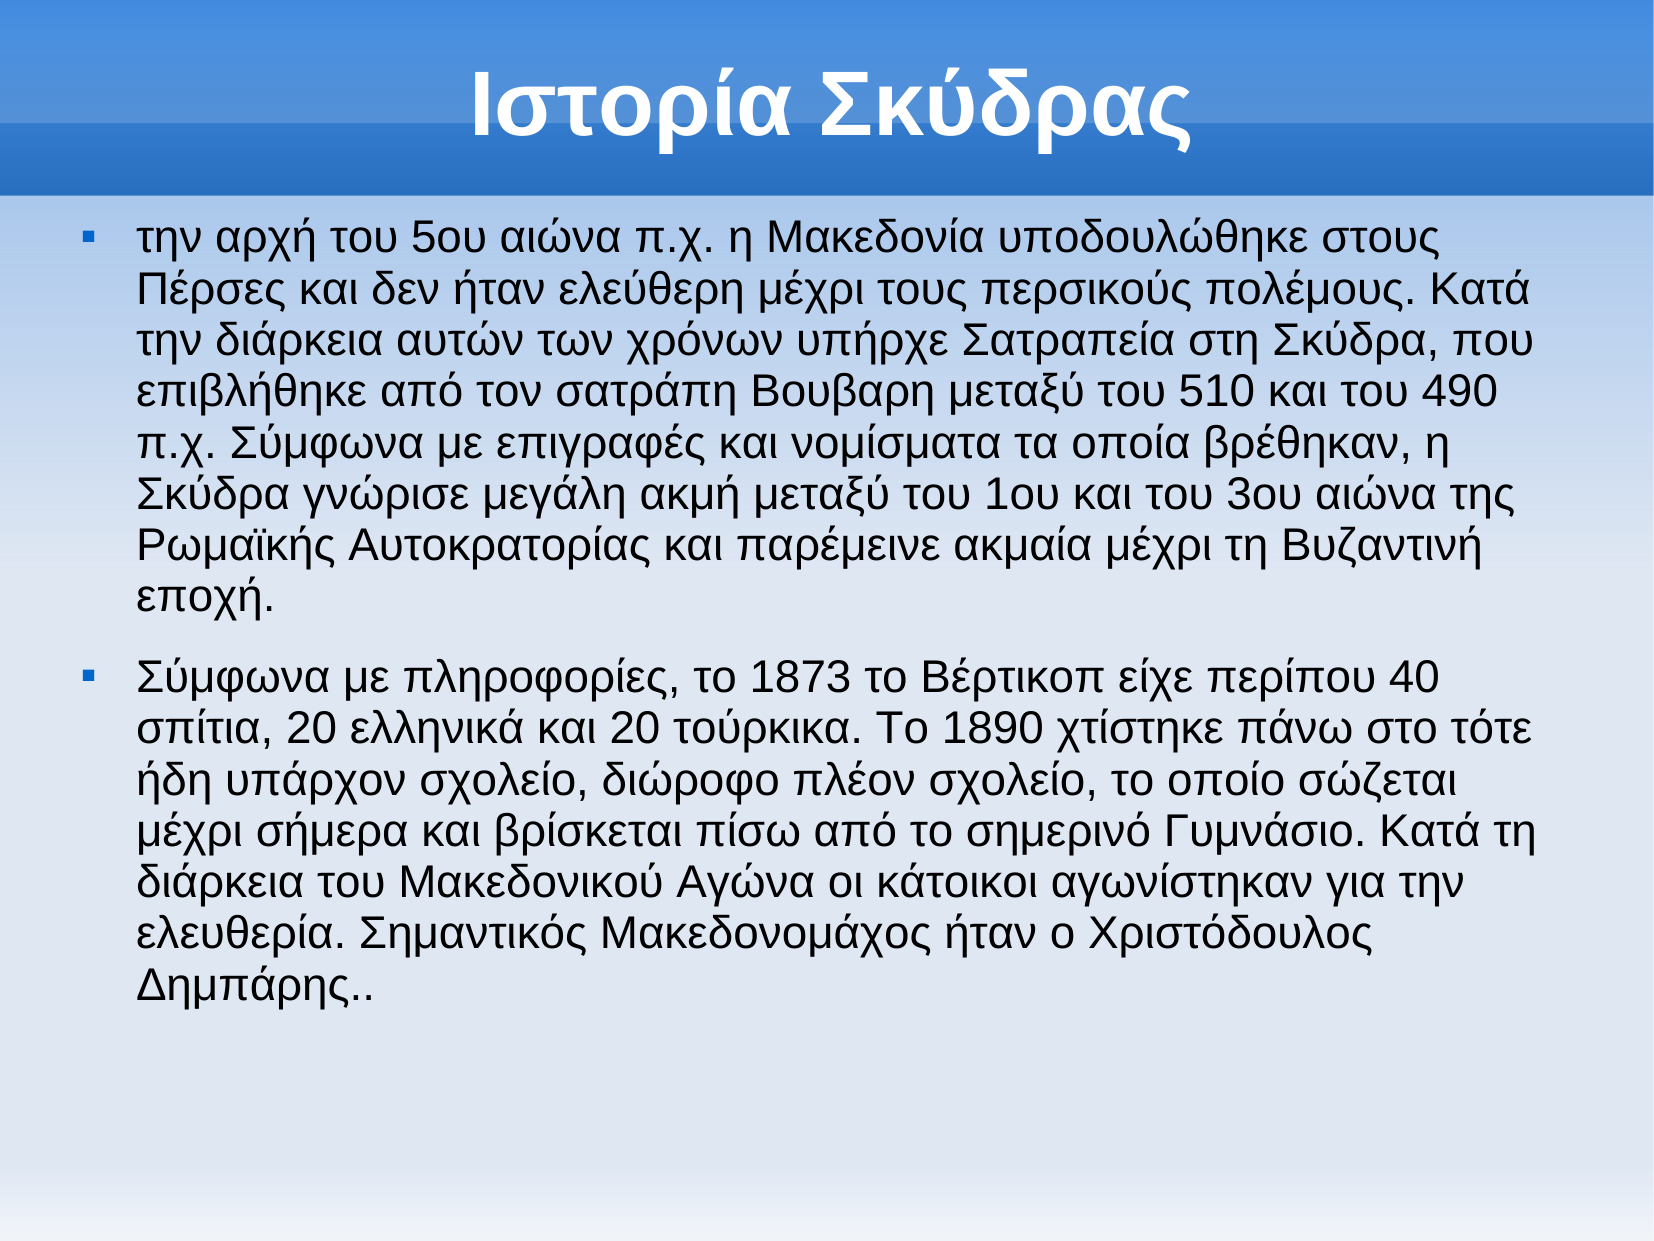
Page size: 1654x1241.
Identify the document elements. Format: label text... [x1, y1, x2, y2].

list την αρχή του 5ου αιώνα π.χ. η Μακεδονία υποδουλώθηκε στους Πέρσες και δεν ήταν ελεύθερη μέχρι τους περσικούς πολέμους. Κατά την διάρκεια αυτών των χρόνων υπήρχε Σατραπεία στη Σκύδρα, που επιβλήθηκε από τον σατράπη Βουβαρη μεταξύ του 510 και του 490 π.χ. Σύμφωνα με επιγραφές και νομίσματα τα οποία βρέθηκαν, η Σκύδρα γνώρισε μεγάλη ακμή μεταξύ του 1ου και του 3ου αιώνα της Ρωμαϊκής Αυτοκρατορίας και παρέμεινε ακμαία μέχρι τη Βυζαντινή εποχή. Σύμφωνα με πληροφορίες, το 1873 το Βέρτικοπ είχε περίπου 40 σπίτια, 20 ελληνικά και 20 τούρκικα. Το 1890 χτίστηκε πάνω στο τότε ήδη υπάρχον σχολείο, διώροφο πλέον σχολείο, το οποίο σώζεται μέχρι σήμερα και βρίσκεται πίσω από το σημερινό Γυμνάσιο. Κατά τη διάρκεια του Μακεδονικού Αγώνα οι κάτοικοι αγωνίστηκαν για την ελευθερία. Σημαντικός Μακεδονομάχος ήταν ο Χριστόδουλος Δημπάρης.. [65, 211, 1554, 1030]
picture [0, 0, 1654, 1241]
title Ιστορία Σκύδρας [88, 0, 1577, 208]
